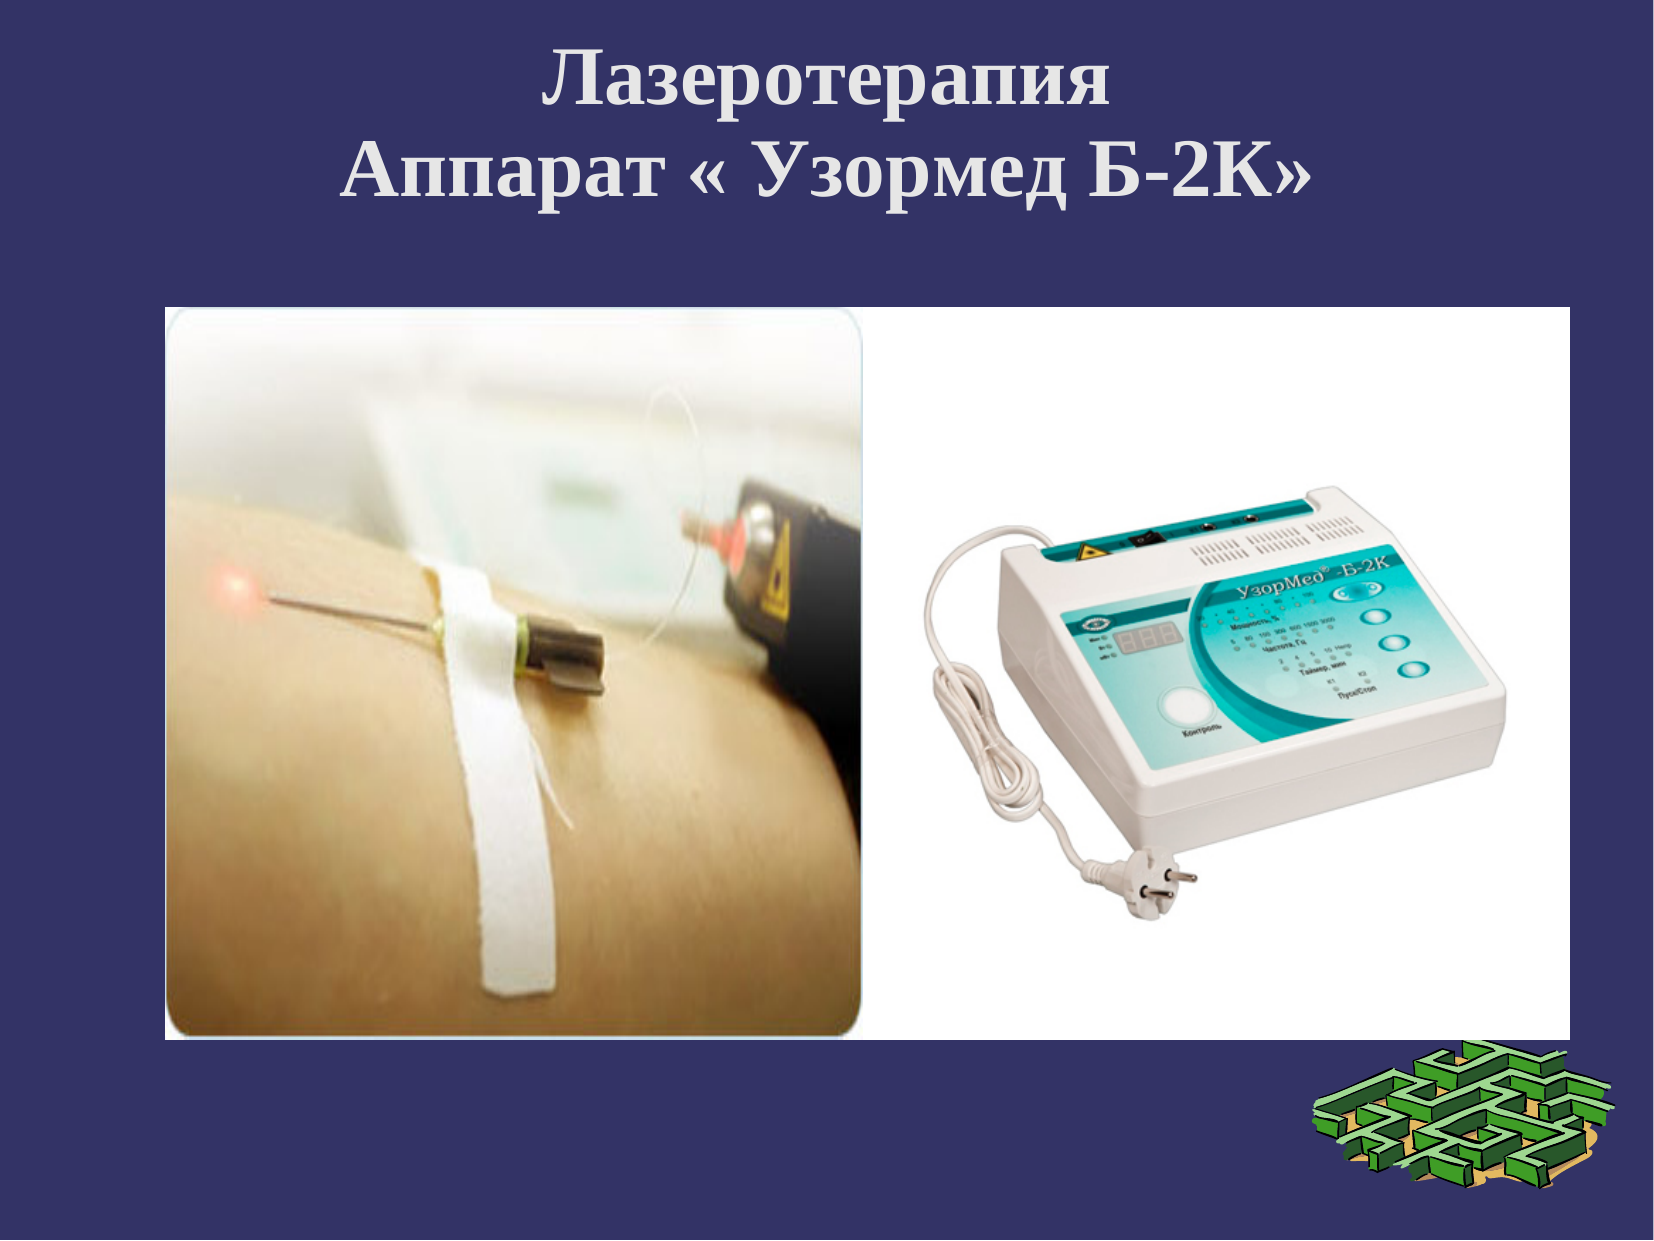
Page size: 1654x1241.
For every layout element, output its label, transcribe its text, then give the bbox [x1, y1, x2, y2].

picture [165, 307, 1570, 1040]
text_box [35, 35, 1630, 1241]
title Лазеротерапия Аппарат « Узормед Б-2К» [121, 19, 1534, 227]
